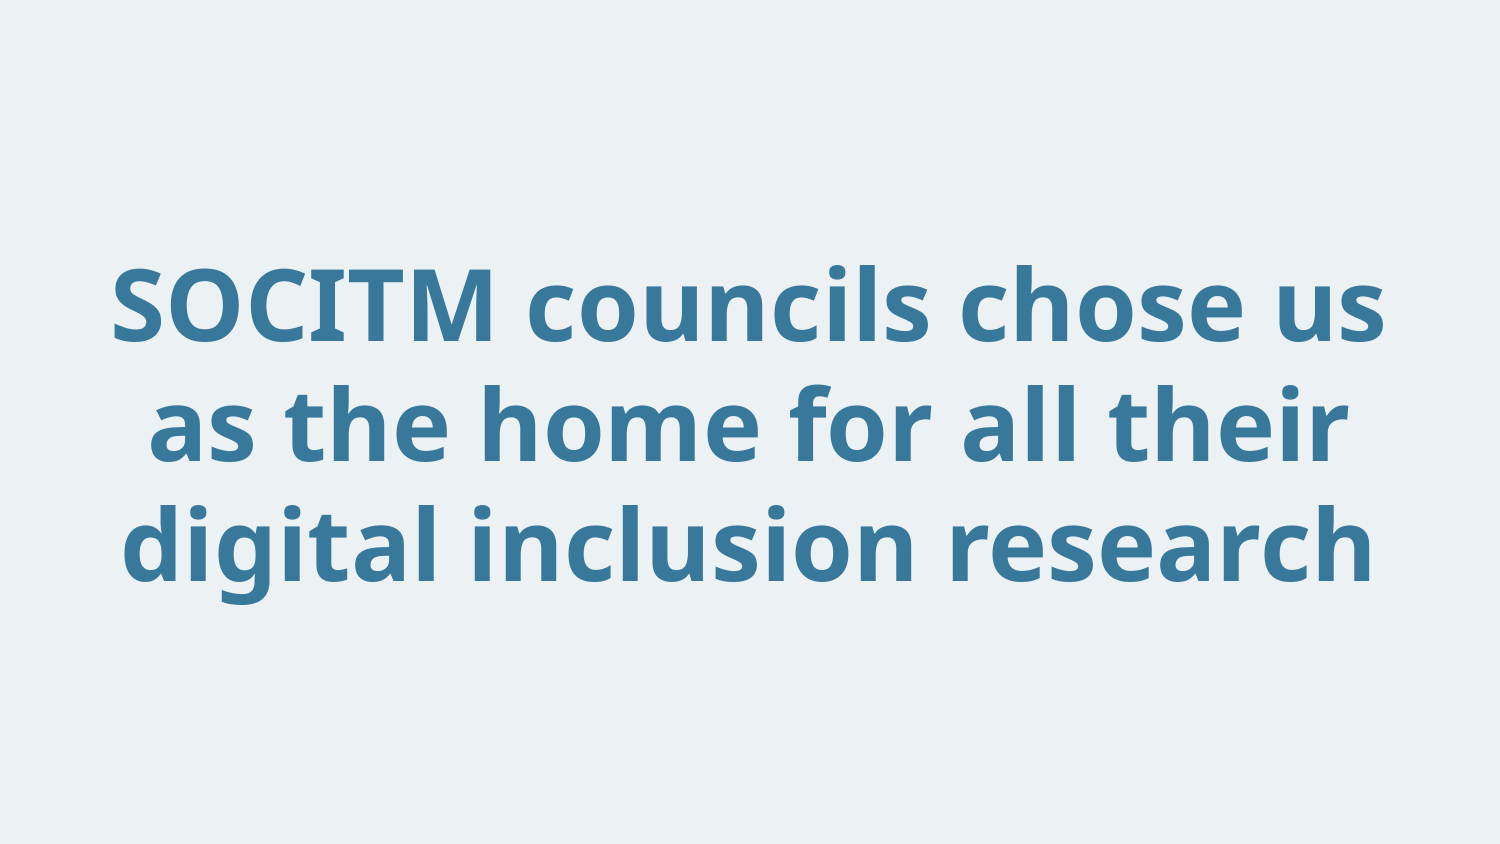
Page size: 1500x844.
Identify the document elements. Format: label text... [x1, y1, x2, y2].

title SOCITM councils chose us as the home for all their digital inclusion research [51, 352, 1449, 491]
